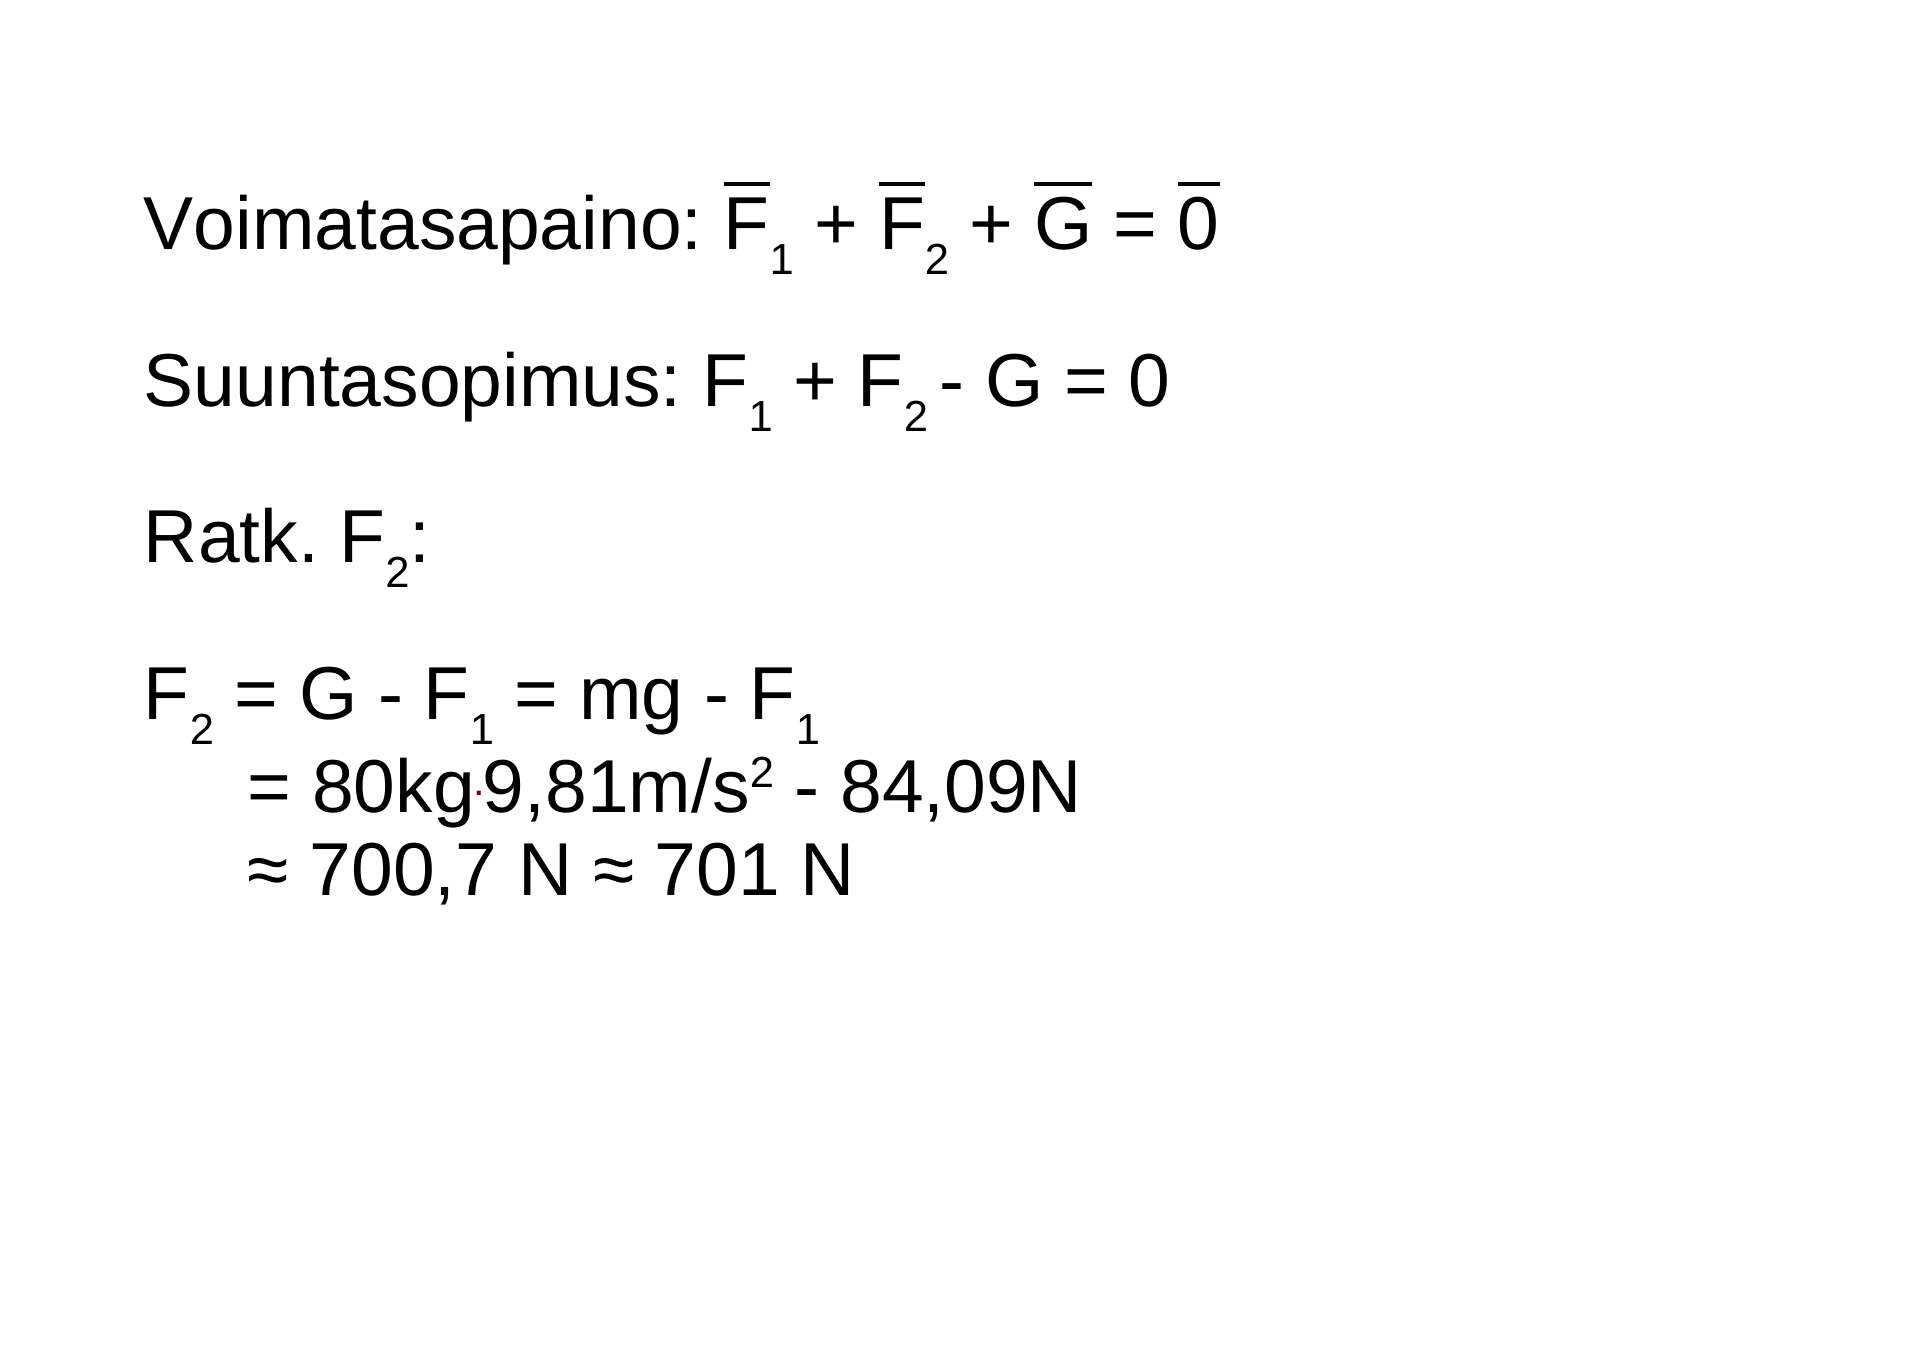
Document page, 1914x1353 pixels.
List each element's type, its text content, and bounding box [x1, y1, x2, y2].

text_box Voimatasapaino: F1 + F2 + G = 0 Suuntasopimus: F1 + F2 - G = 0 Ratk. F2: F2 = G - F1 = mg - F1 = 80kg.9,81m/s2 - 84,09N ≈ 700,7 N ≈ 701 N [129, 167, 1736, 957]
